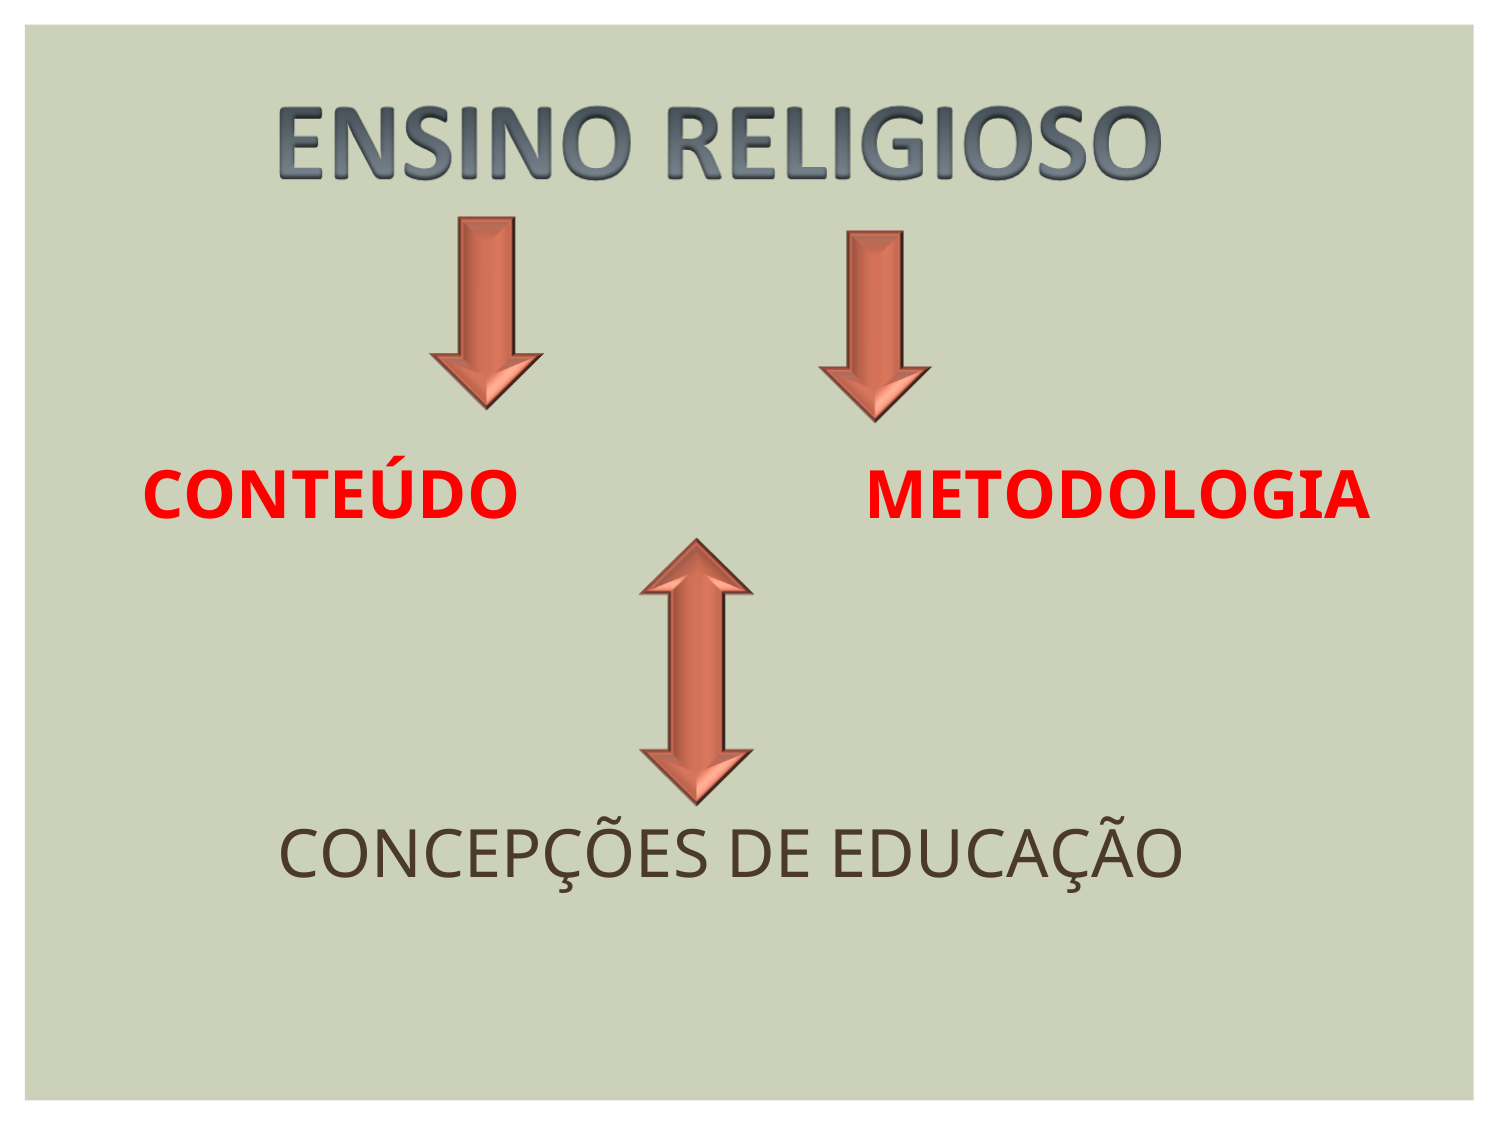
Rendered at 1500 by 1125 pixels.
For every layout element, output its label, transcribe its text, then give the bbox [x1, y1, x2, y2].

text_box METODOLOGIA [849, 444, 1387, 540]
text_box CONCEPÇÕES DE EDUCAÇÃO [262, 803, 1203, 899]
picture [203, 37, 1233, 426]
text_box CONTEÚDO [126, 444, 536, 540]
picture [636, 535, 756, 809]
